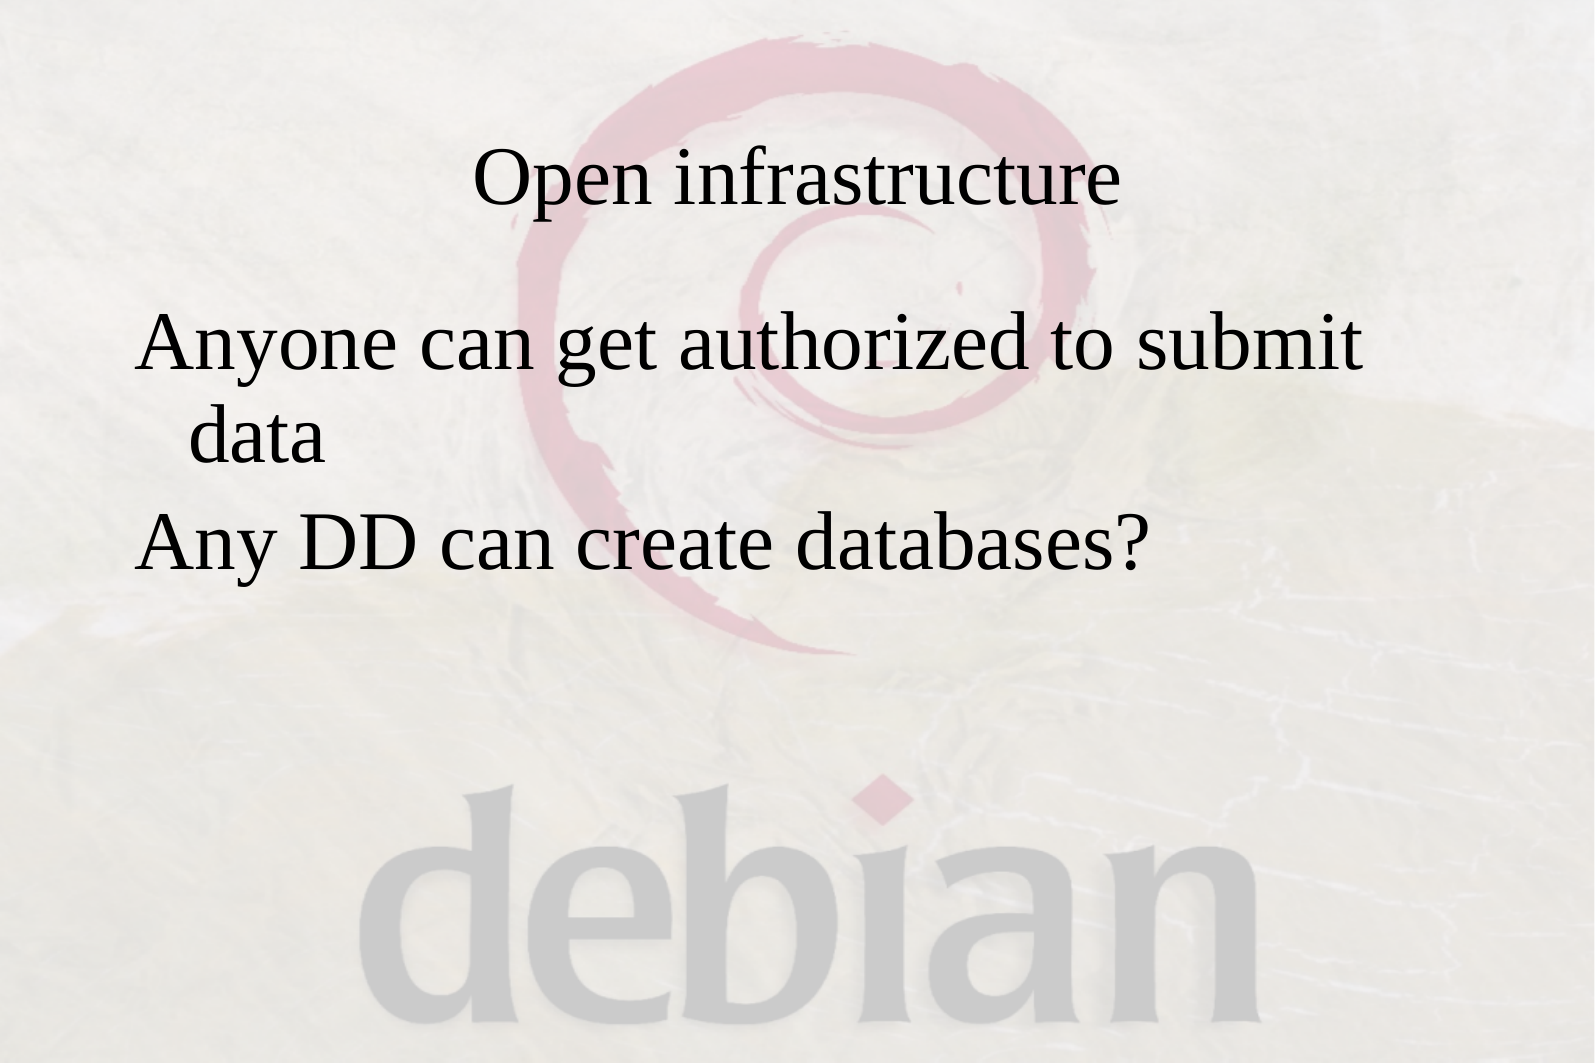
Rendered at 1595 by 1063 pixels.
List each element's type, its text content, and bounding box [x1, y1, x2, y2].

picture [0, 0, 1595, 1063]
title Open infrastructure [117, 88, 1479, 266]
list Anyone can get authorized to submit data Any DD can create databases? [117, 295, 1479, 966]
